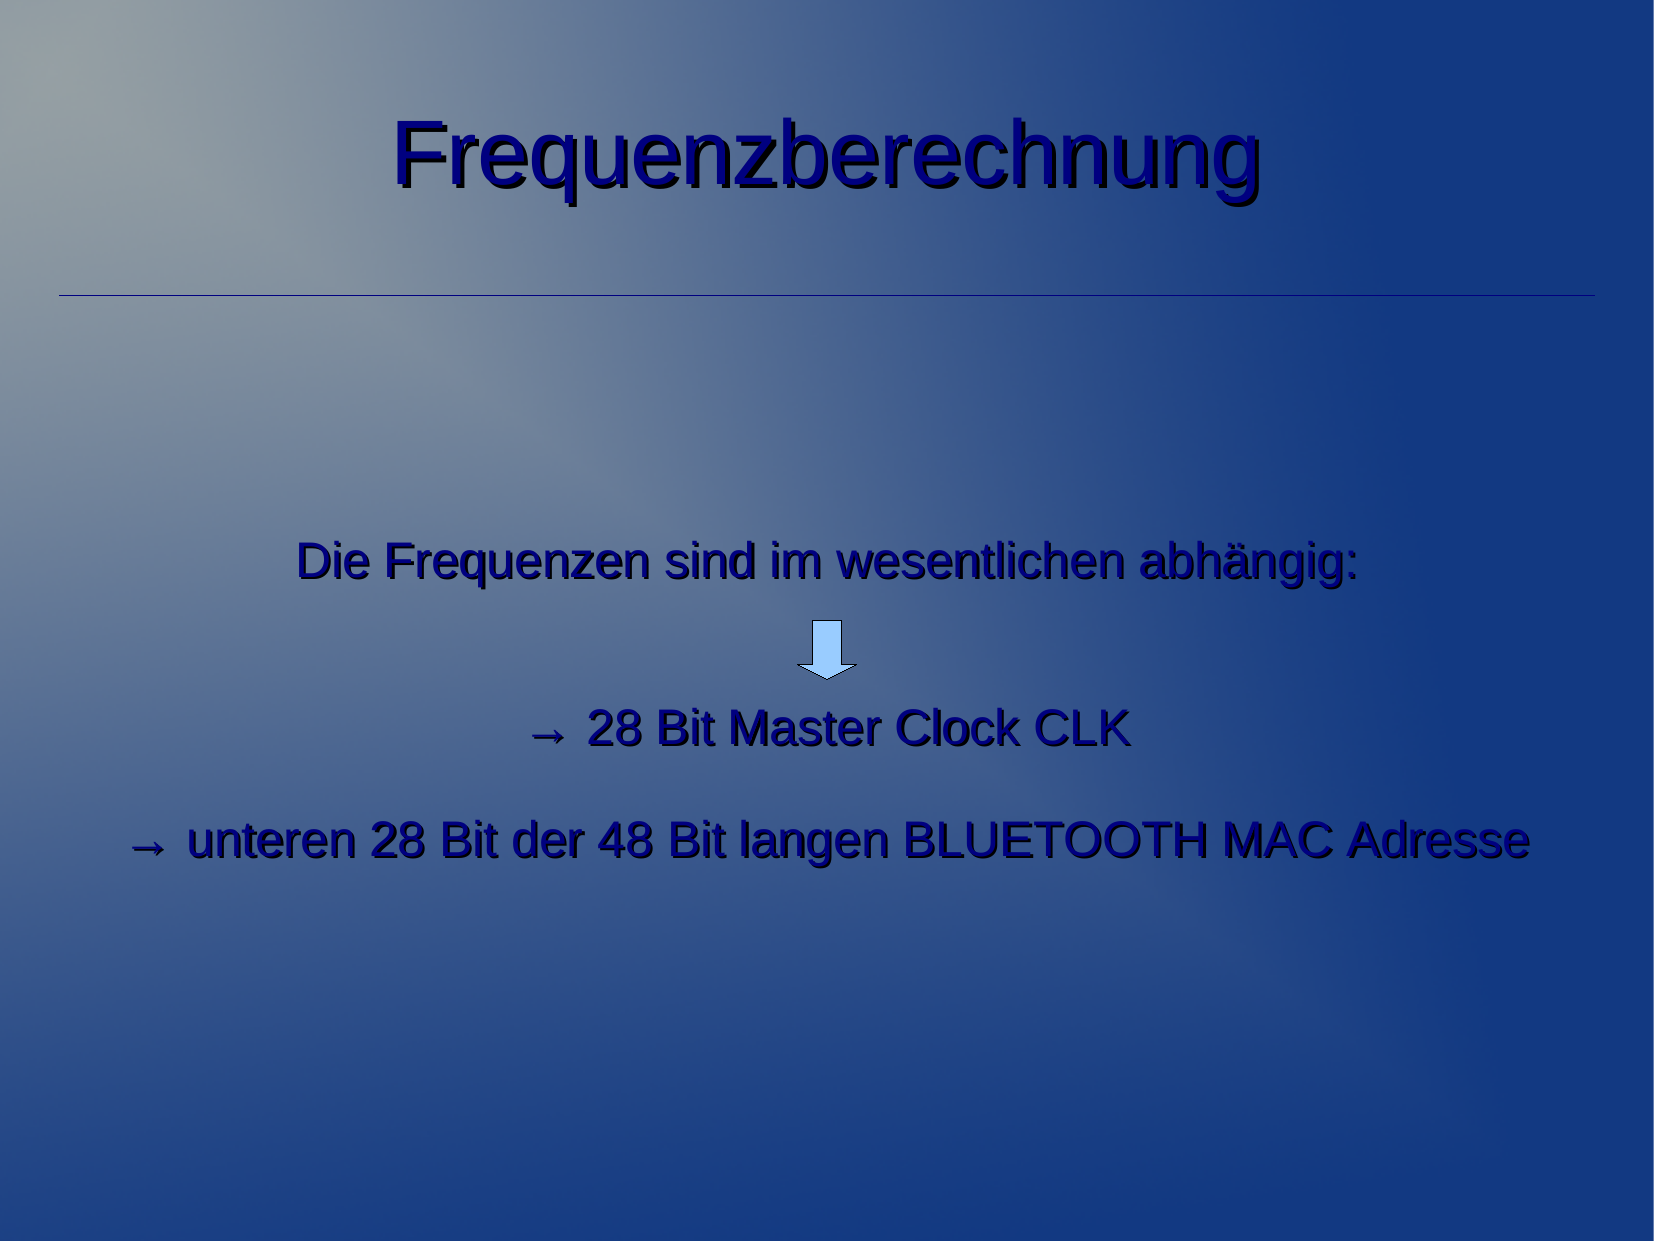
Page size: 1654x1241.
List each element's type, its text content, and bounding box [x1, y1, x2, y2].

subtitle Die Frequenzen sind im wesentlichen abhängig: → 28 Bit Master Clock CLK → unteren 28 Bit der 48 Bit langen BLUETOOTH MAC Adresse [82, 297, 1571, 1102]
text_box [797, 620, 857, 680]
picture [0, 0, 1654, 1241]
title Frequenzberechnung [82, 56, 1571, 250]
